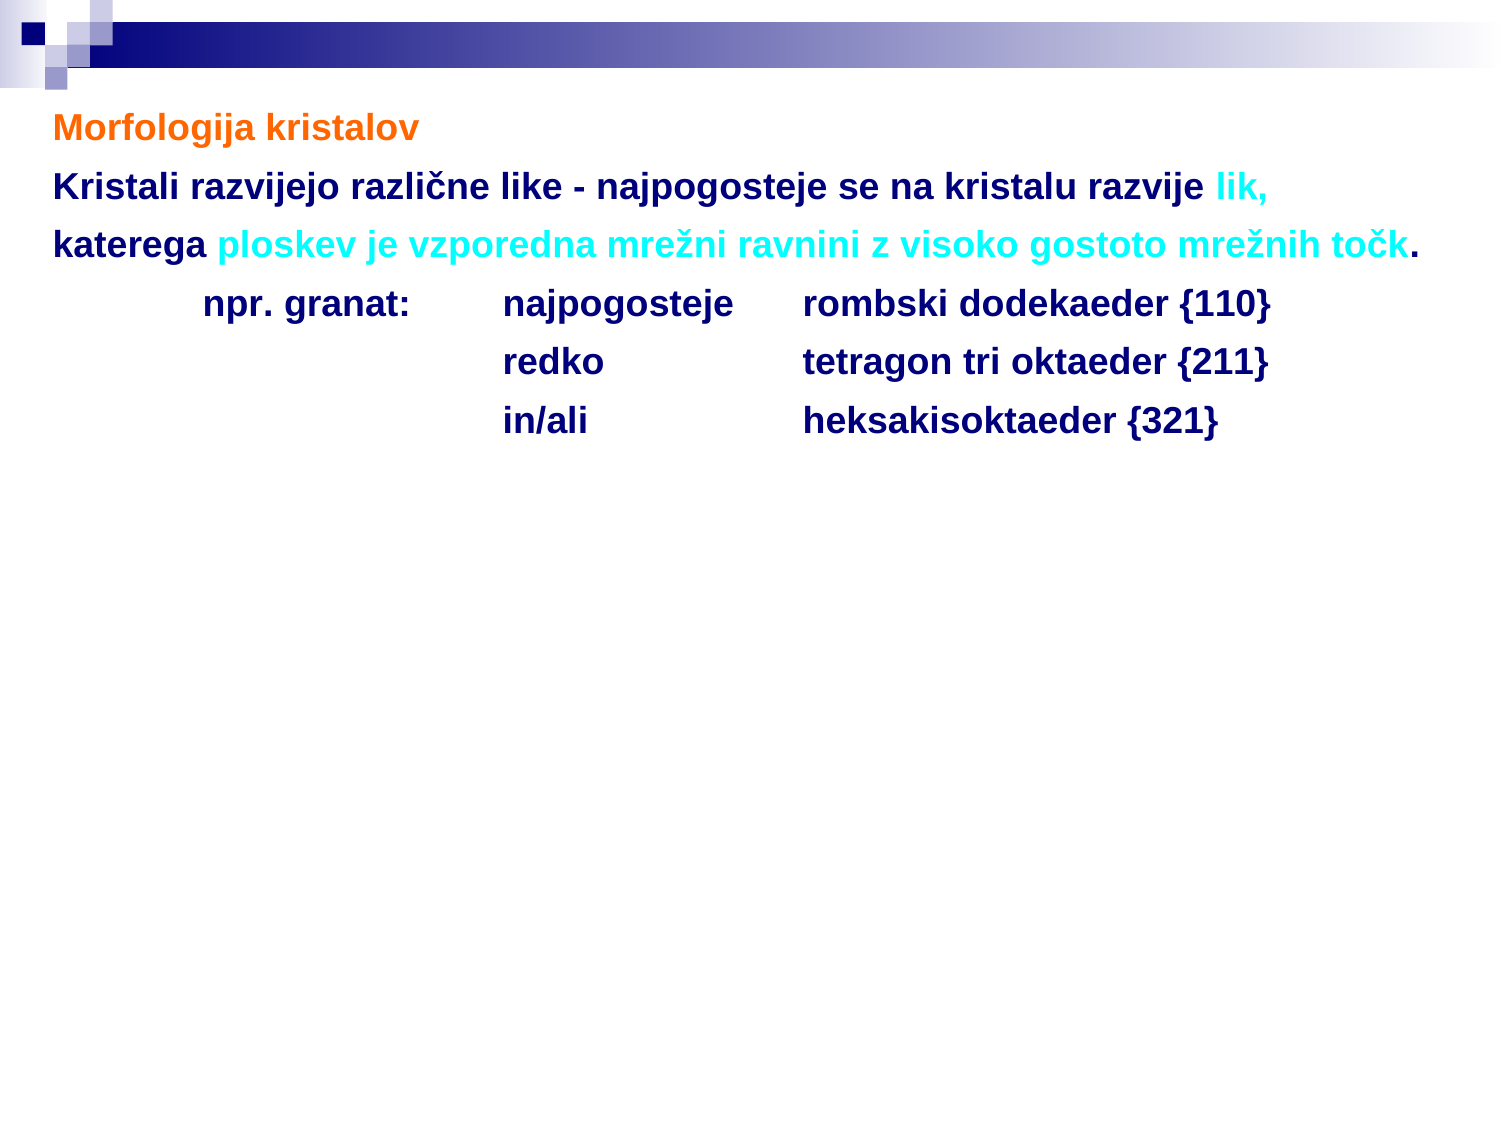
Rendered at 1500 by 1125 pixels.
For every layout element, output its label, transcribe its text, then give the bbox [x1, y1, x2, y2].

text_box Morfologija kristalov Kristali razvijejo različne like - najpogosteje se na kristalu razvije lik, katerega ploskev je vzporedna mrežni ravnini z visoko gostoto mrežnih točk. npr. granat: najpogosteje rombski dodekaeder {110} redko tetragon tri oktaeder {211} in/ali heksakisoktaeder {321} [38, 82, 1435, 449]
